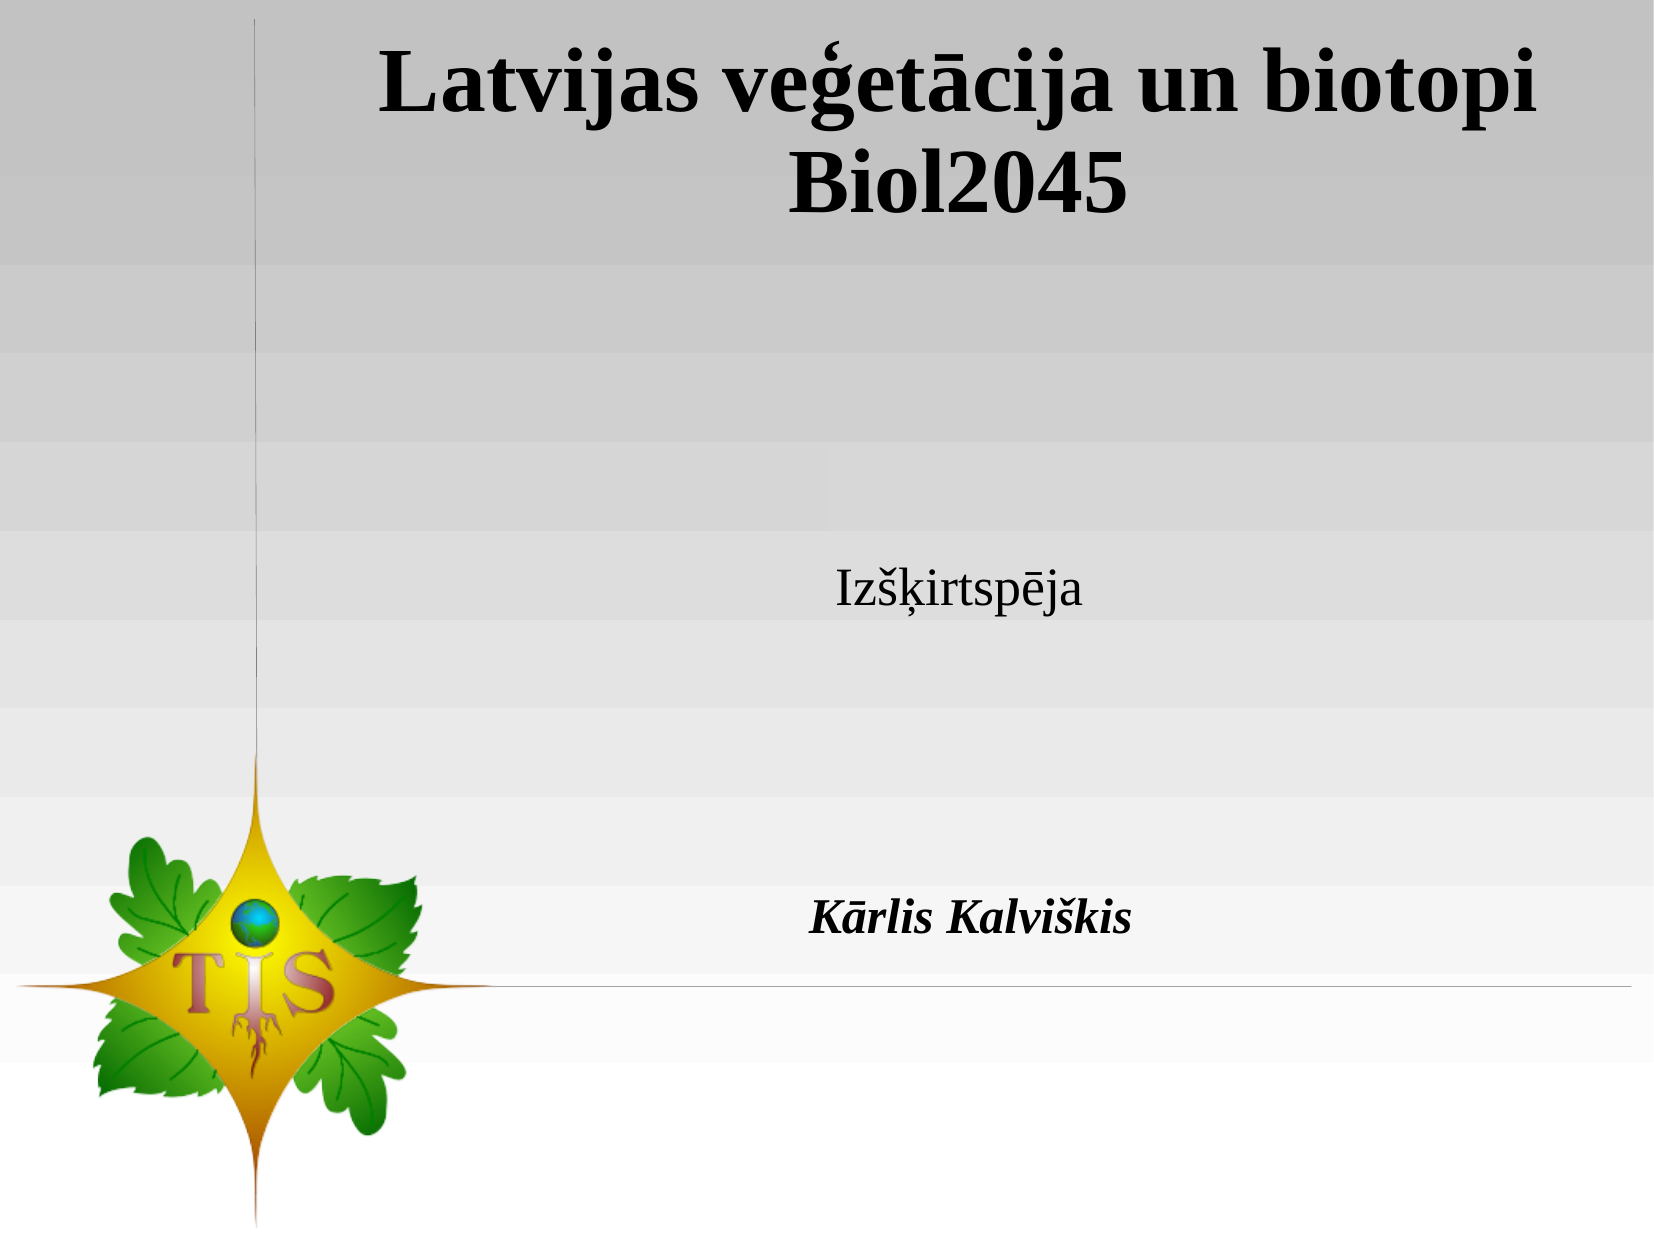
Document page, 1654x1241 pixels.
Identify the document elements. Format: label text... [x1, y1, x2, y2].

picture [0, 0, 1654, 1241]
title Izšķirtspēja [295, 314, 1625, 861]
